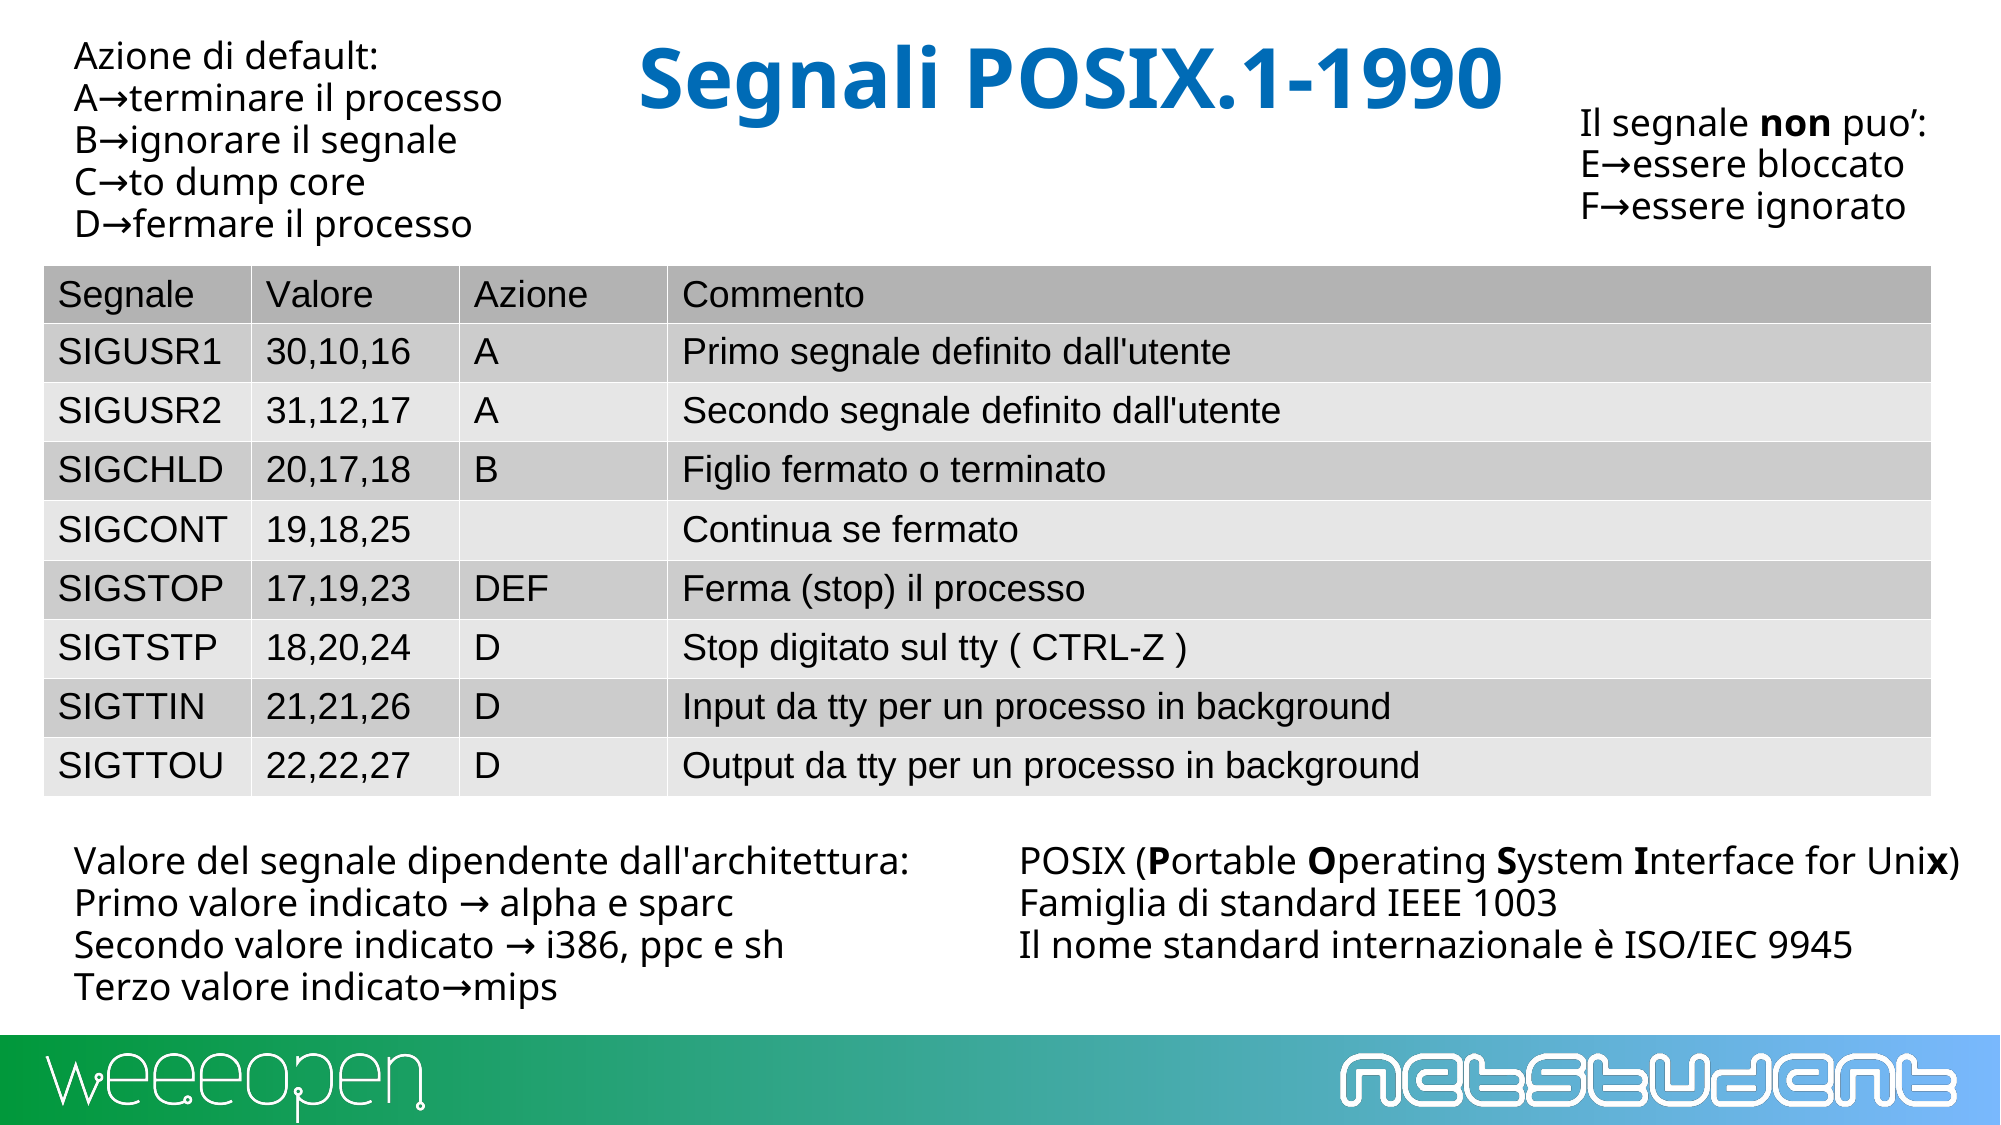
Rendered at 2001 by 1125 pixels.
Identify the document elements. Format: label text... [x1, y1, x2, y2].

text_box 20,17,18 [265, 448, 412, 491]
text_box 17,19,23 [265, 567, 412, 610]
text_box Segnali POSIX.1-1990 [638, 19, 1342, 126]
text_box Valore [265, 273, 375, 316]
text_box 22,22,27 [265, 744, 412, 788]
text_box Primo segnale definito dall'utente [682, 330, 1234, 373]
text_box SIGCONT [57, 508, 229, 551]
text_box E→essere bloccato [1579, 137, 1848, 179]
text_box Continua se fermato [682, 508, 1020, 551]
text_box D [473, 626, 512, 669]
text_box Azione di default: [73, 29, 326, 71]
text_box Secondo valore indicato → i386, ppc e sh [73, 918, 649, 966]
text_box SIGUSR2 [57, 389, 223, 432]
text_box 21,21,26 [265, 685, 412, 728]
text_box Segnale [57, 273, 196, 316]
text_box D→fermare il processo [73, 197, 398, 246]
text_box A→terminare il processo [73, 71, 422, 120]
text_box SIGTSTP [57, 626, 219, 669]
text_box Commento [682, 273, 866, 316]
text_box A [473, 389, 512, 432]
text_box C→to dump core [73, 155, 313, 197]
picture [1340, 1053, 1957, 1107]
text_box D [473, 744, 512, 788]
text_box Il nome standard internazionale è ISO/IEC 9945 [1018, 918, 1692, 966]
text_box Secondo segnale definito dall'utente [682, 389, 1284, 432]
text_box Output da tty per un processo in background [682, 744, 1423, 788]
text_box D [473, 685, 512, 728]
text_box 19,18,25 [265, 508, 412, 551]
text_box Ferma (stop) il processo [682, 567, 1087, 610]
text_box [0, 0, 2000, 1125]
text_box Terzo valore indicato→mips [73, 960, 466, 1008]
text_box Azione [473, 273, 589, 316]
picture [45, 1053, 425, 1123]
text_box Figlio fermato o terminato [682, 448, 1108, 491]
text_box B→ignorare il segnale [73, 113, 388, 162]
text_box Stop digitato sul tty ( CTRL-Z ) [682, 626, 1189, 669]
text_box SIGTTIN [57, 685, 206, 728]
text_box DEF [473, 567, 550, 610]
text_box 30,10,16 [265, 330, 412, 373]
text_box F→essere ignorato [1579, 179, 1854, 228]
text_box 18,20,24 [265, 626, 412, 669]
text_box SIGUSR1 [57, 330, 223, 373]
text_box Valore del segnale dipendente dall'architettura: [73, 834, 739, 882]
text_box POSIX (Portable Operating System Interface for Unix) [1018, 834, 1775, 882]
text_box Il segnale non puo’: [1579, 96, 1861, 144]
text_box SIGTTOU [57, 744, 225, 788]
text_box Input da tty per un processo in background [682, 685, 1394, 728]
text_box A [473, 330, 512, 373]
text_box SIGCHLD [57, 448, 225, 491]
text_box SIGSTOP [57, 567, 225, 610]
text_box Primo valore indicato → alpha e sparc [73, 876, 604, 918]
text_box B [473, 448, 512, 491]
text_box Famiglia di standard IEEE 1003 [1018, 876, 1452, 918]
text_box 31,12,17 [265, 389, 412, 432]
